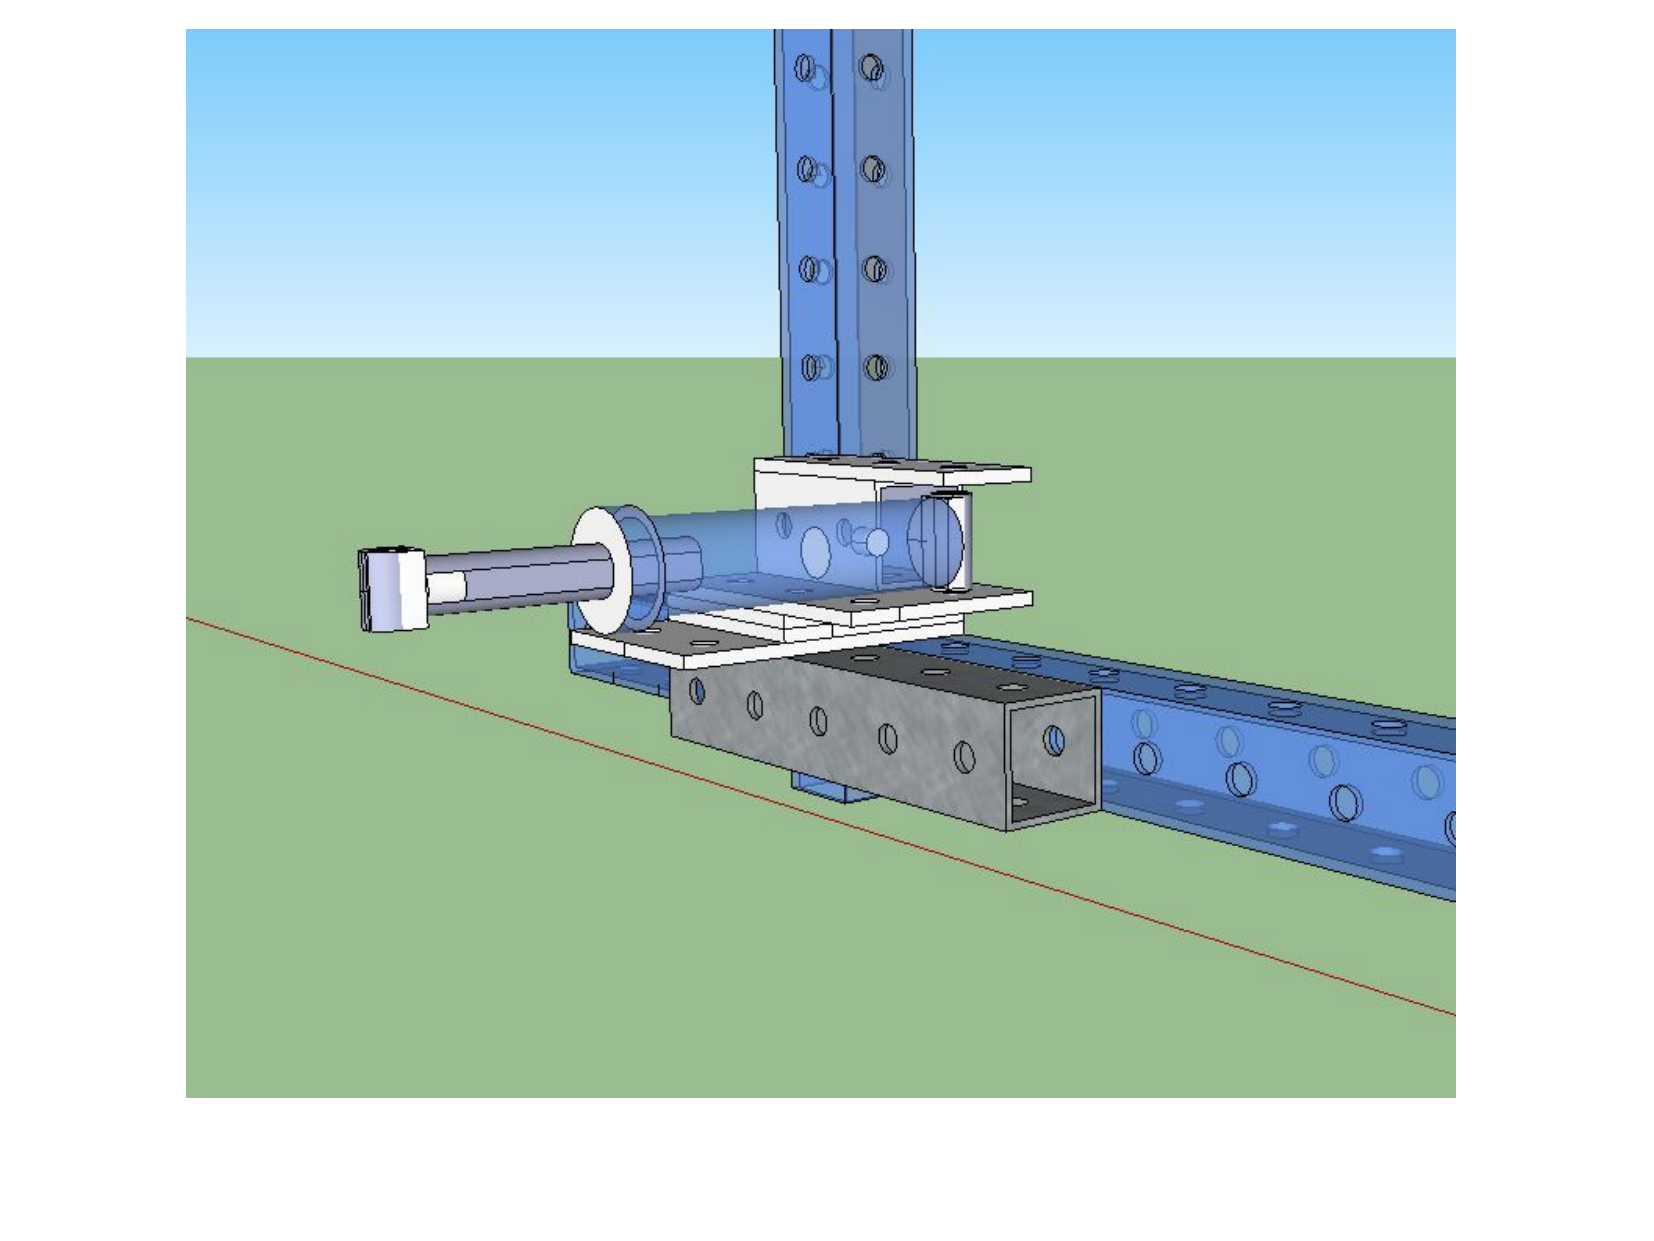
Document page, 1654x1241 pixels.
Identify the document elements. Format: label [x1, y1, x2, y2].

picture [186, 29, 1456, 1098]
